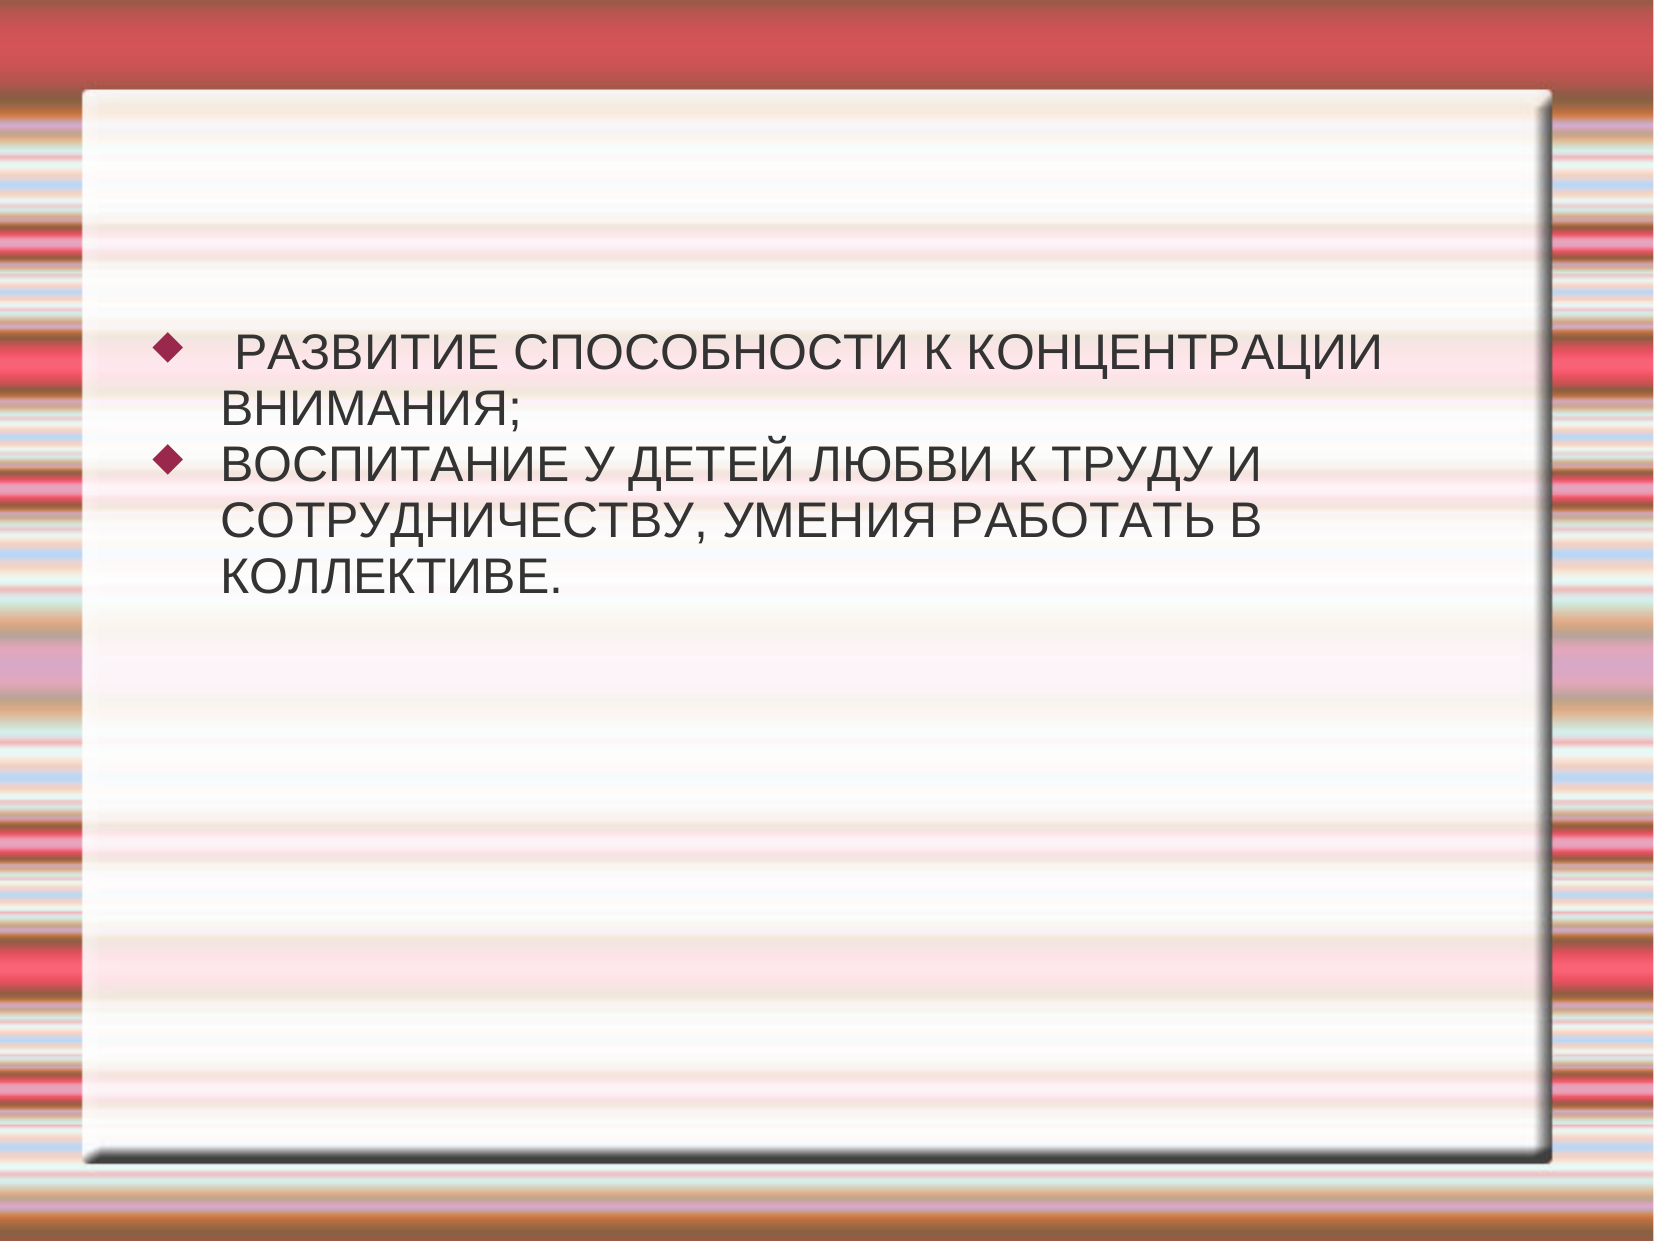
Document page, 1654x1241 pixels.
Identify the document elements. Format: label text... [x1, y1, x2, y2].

list РАЗВИТИЕ СПОСОБНОСТИ К КОНЦЕНТРАЦИИ ВНИМАНИЯ; ВОСПИТАНИЕ У ДЕТЕЙ ЛЮБВИ К ТРУДУ И СОТРУДНИЧЕСТВУ, УМЕНИЯ РАБОТАТЬ В КОЛЛЕКТИВЕ. [137, 324, 1519, 943]
picture [0, 0, 1654, 1241]
